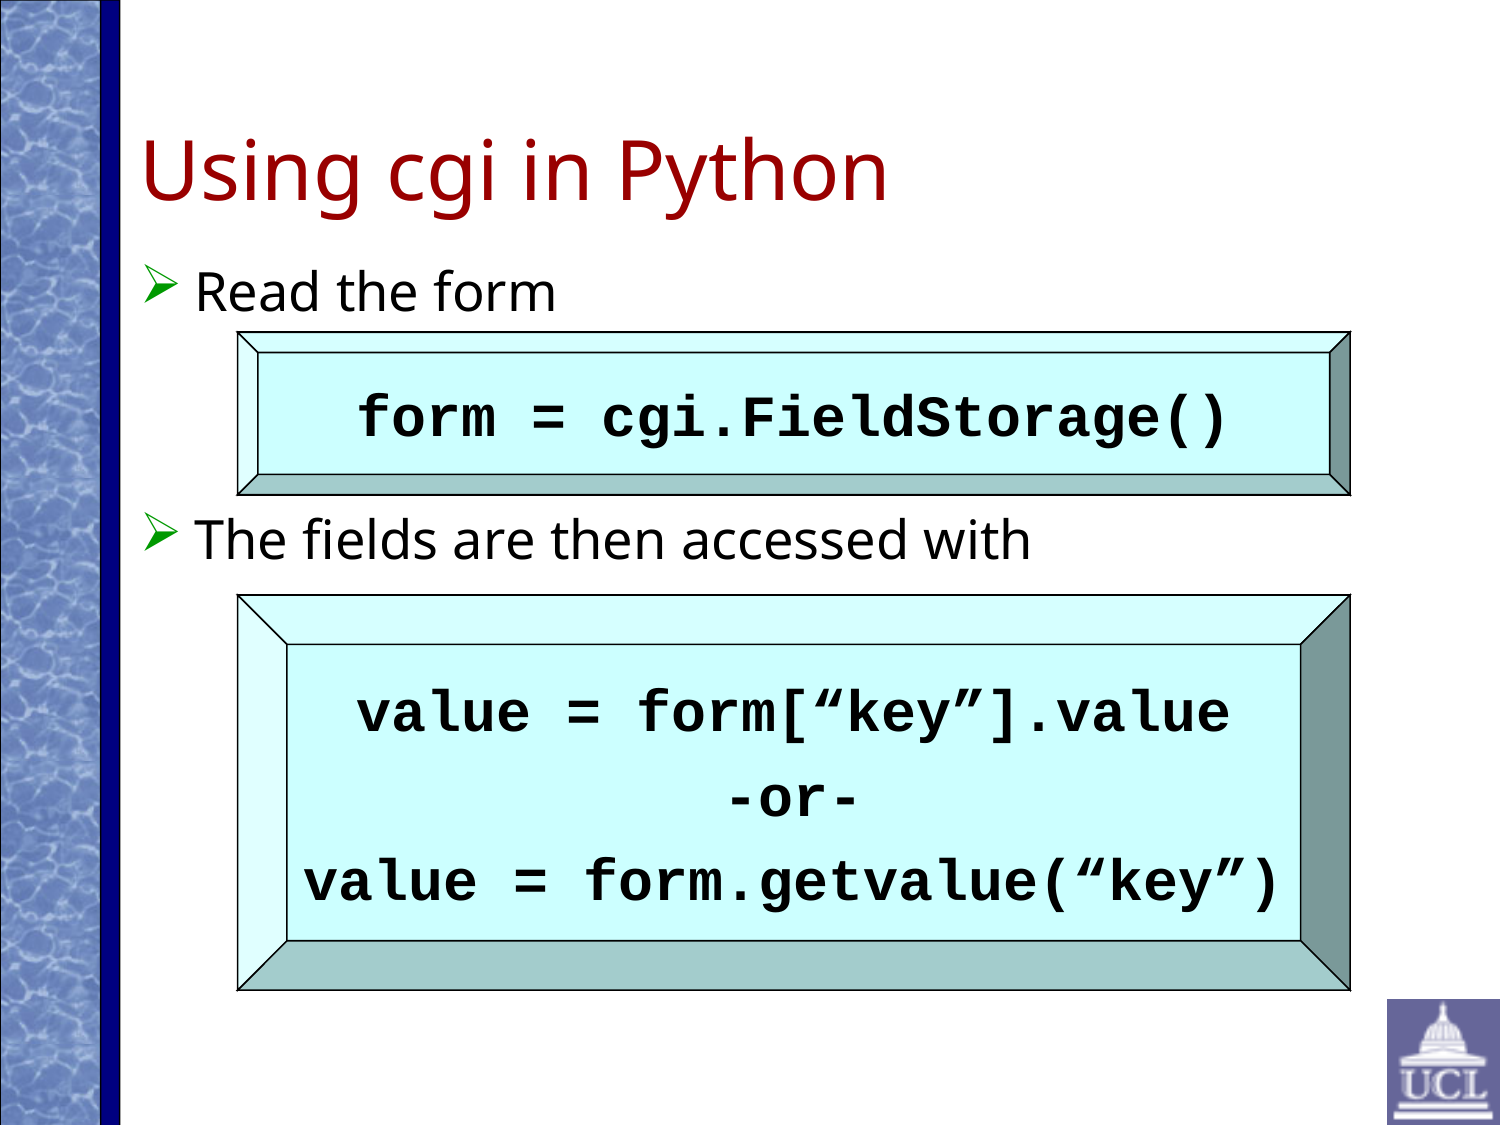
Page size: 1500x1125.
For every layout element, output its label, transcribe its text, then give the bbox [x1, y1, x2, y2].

picture [1, 1, 99, 1125]
text_box value = form[“key”].value -or- value = form.getvalue(“key”) [287, 645, 1300, 940]
list Read the form The fields are then accessed with [125, 249, 1417, 1088]
title Using cgi in Python [124, 37, 1413, 225]
text_box form = cgi.FieldStorage() [258, 353, 1329, 474]
picture [1387, 999, 1500, 1125]
